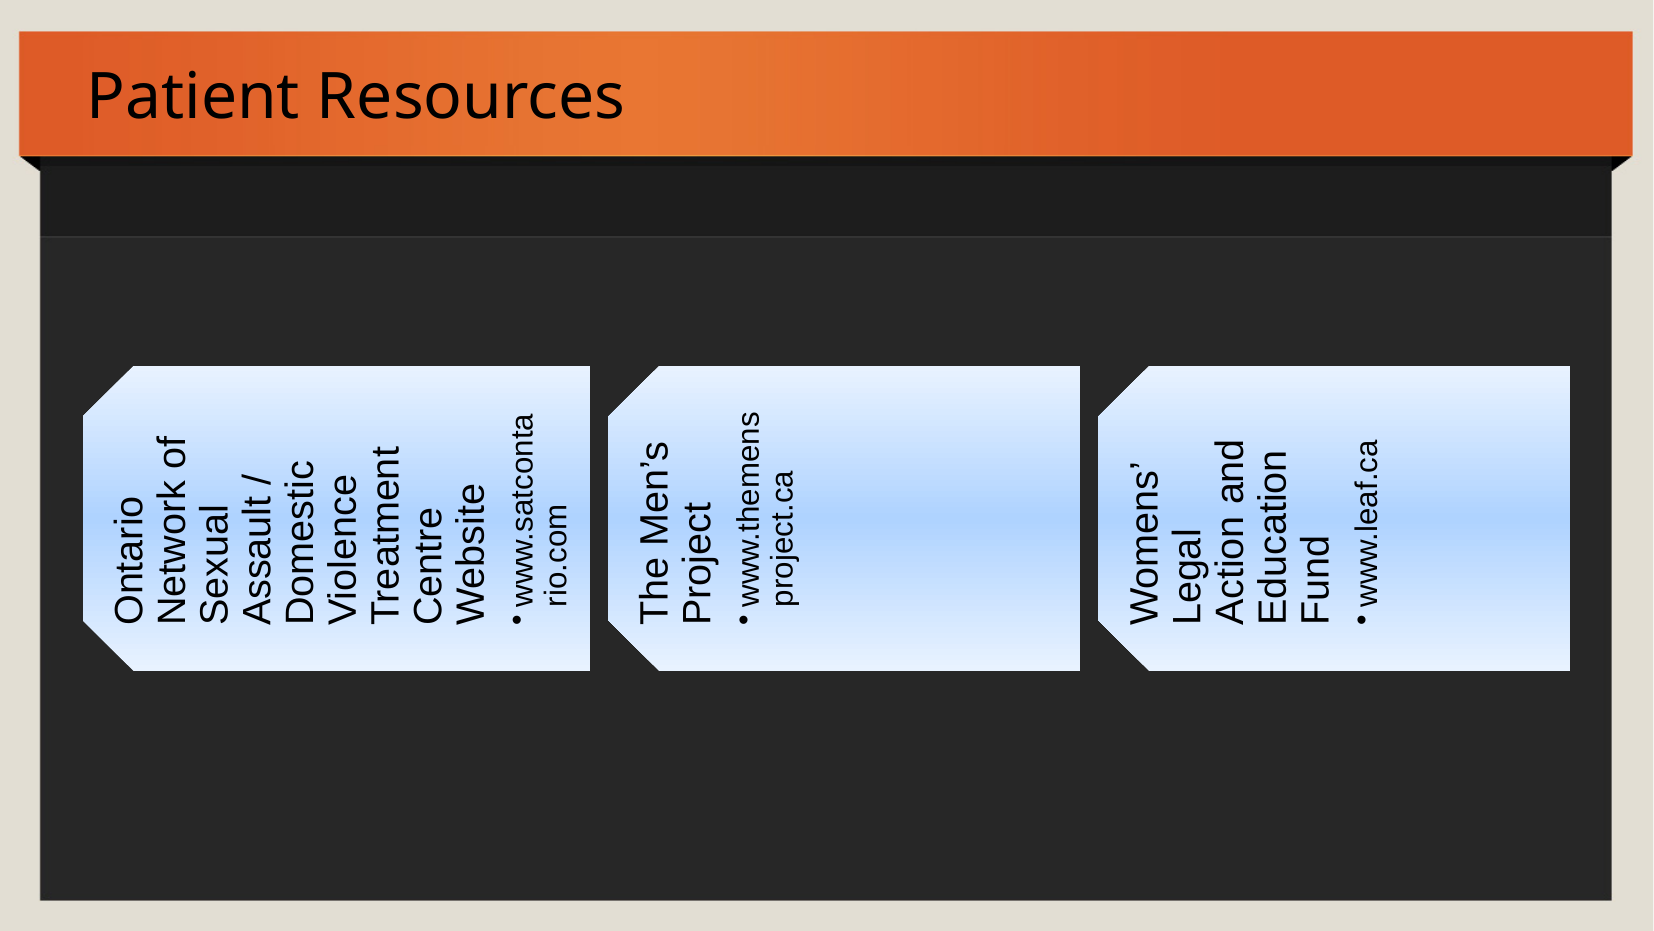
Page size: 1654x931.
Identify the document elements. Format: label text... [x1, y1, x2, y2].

text_box Ontario Network of Sexual Assault / Domestic Violence Treatment Centre Website www.satcontario.com [82, 365, 591, 671]
text_box Womens’ Legal Action and Education Fund www.leaf.ca [1098, 365, 1571, 671]
picture [0, 0, 1654, 931]
title Patient Resources [71, 46, 1597, 140]
text_box The Men’s Project www.themensproject.ca [608, 365, 1081, 671]
